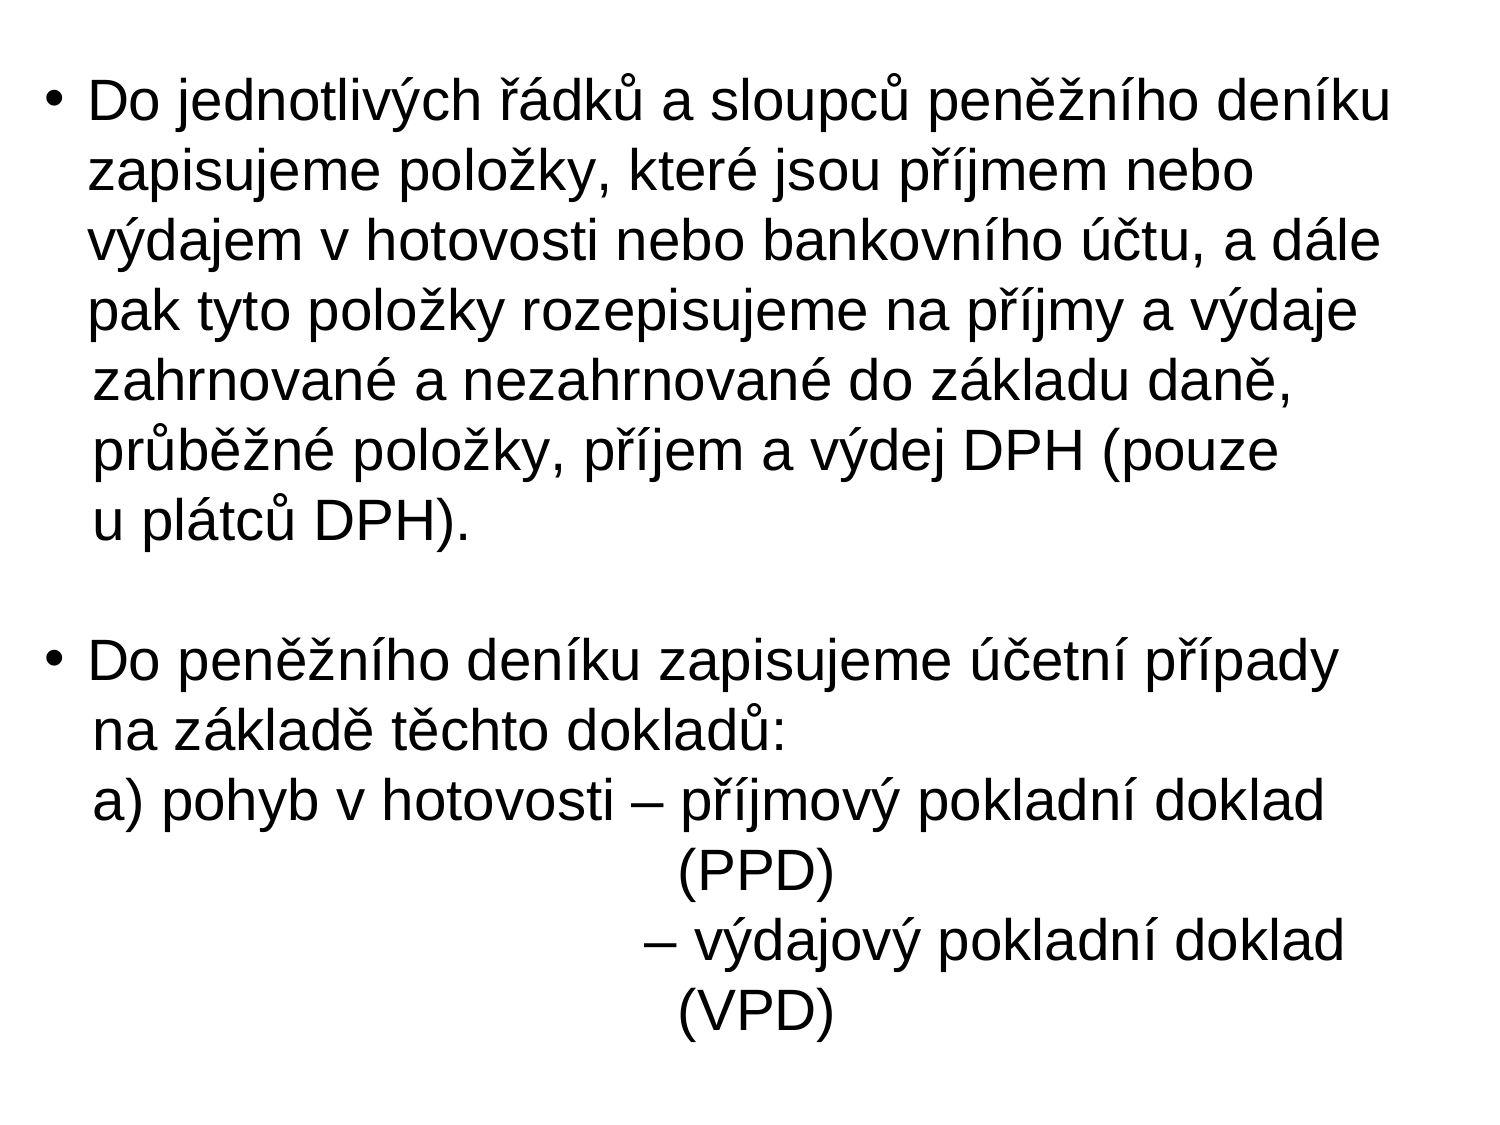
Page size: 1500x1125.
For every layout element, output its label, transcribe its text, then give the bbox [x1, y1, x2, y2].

text_box Do jednotlivých řádků a sloupců peněžního deníku zapisujeme položky, které jsou příjmem nebo výdajem v hotovosti nebo bankovního účtu, a dále pak tyto položky rozepisujeme na příjmy a výdaje zahrnované a nezahrnované do základu daně, průběžné položky, příjem a výdej DPH (pouze u plátců DPH). Do peněžního deníku zapisujeme účetní případy na základě těchto dokladů: a) pohyb v hotovosti – příjmový pokladní doklad (PPD) – výdajový pokladní doklad (VPD) [29, 54, 1447, 1050]
